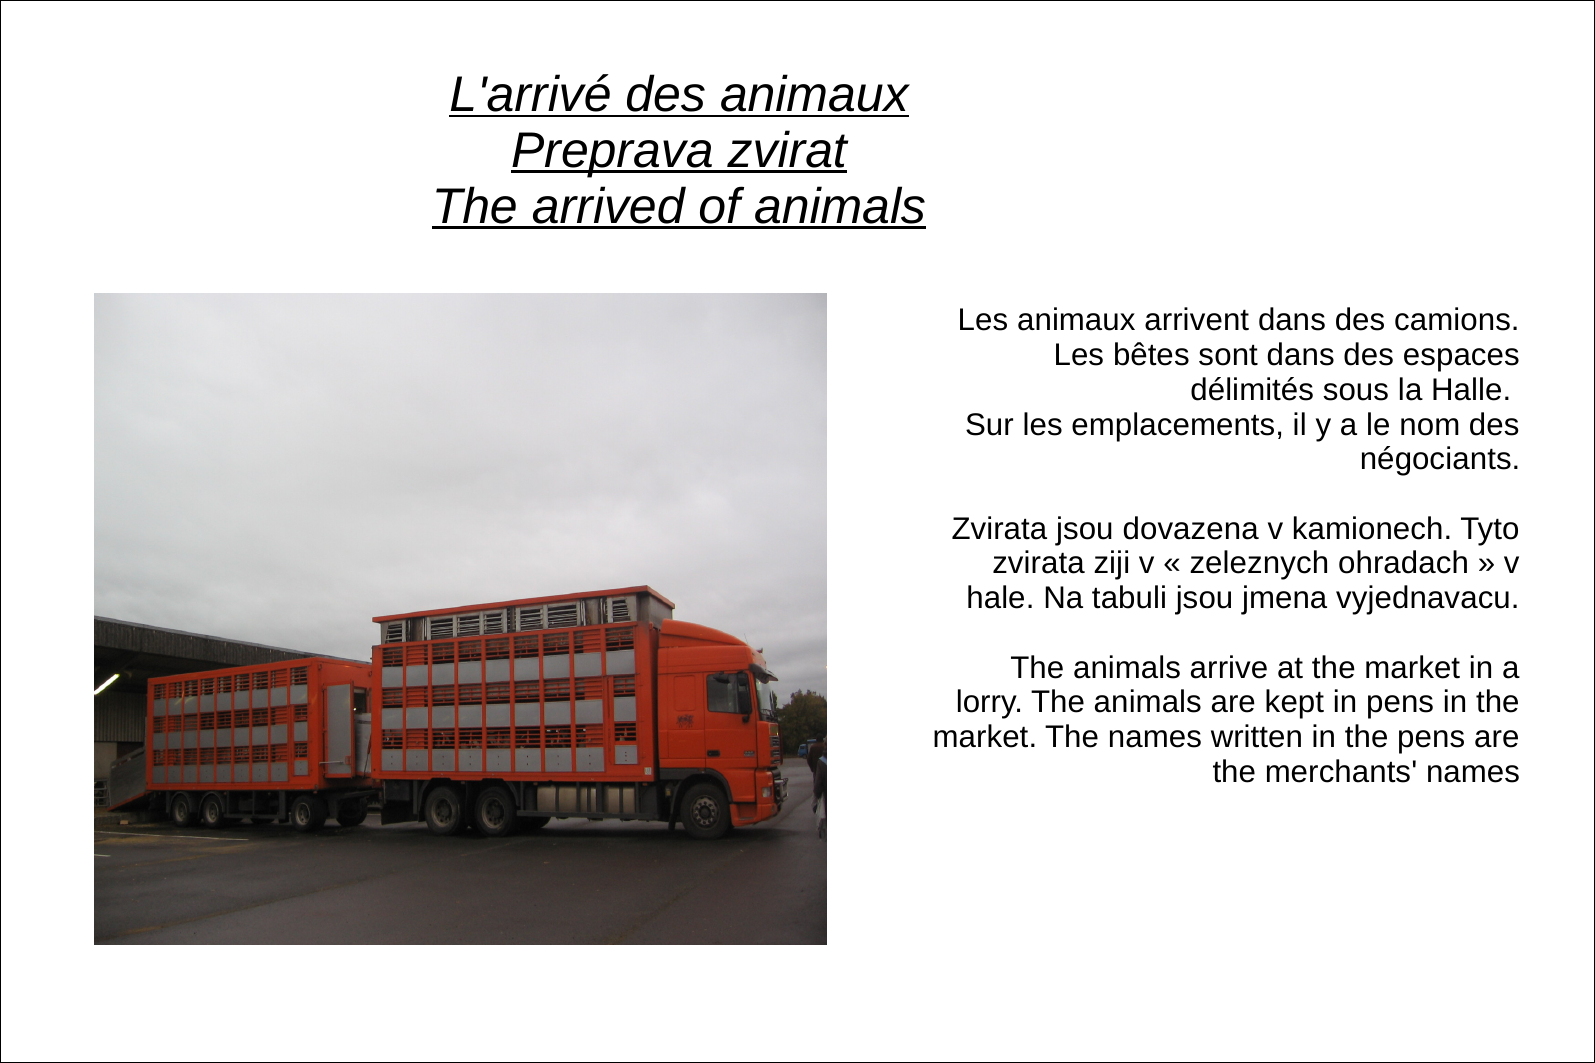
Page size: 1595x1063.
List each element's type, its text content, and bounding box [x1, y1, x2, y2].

picture [94, 293, 827, 945]
text_box L'arrivé des animaux Preprava zvirat The arrived of animals [354, 59, 1004, 241]
text_box Les animaux arrivent dans des camions. Les bêtes sont dans des espaces délimités sous la Halle. Sur les emplacements, il y a le nom des négociants. Zvirata jsou dovazena v kamionech. Tyto zvirata ziji v « zeleznych ohradach » v hale. Na tabuli jsou jmena vyjednavacu. The animals arrive at the market in a lorry. The animals are kept in pens in the market. The names written in the pens are the merchants' names [915, 295, 1536, 983]
